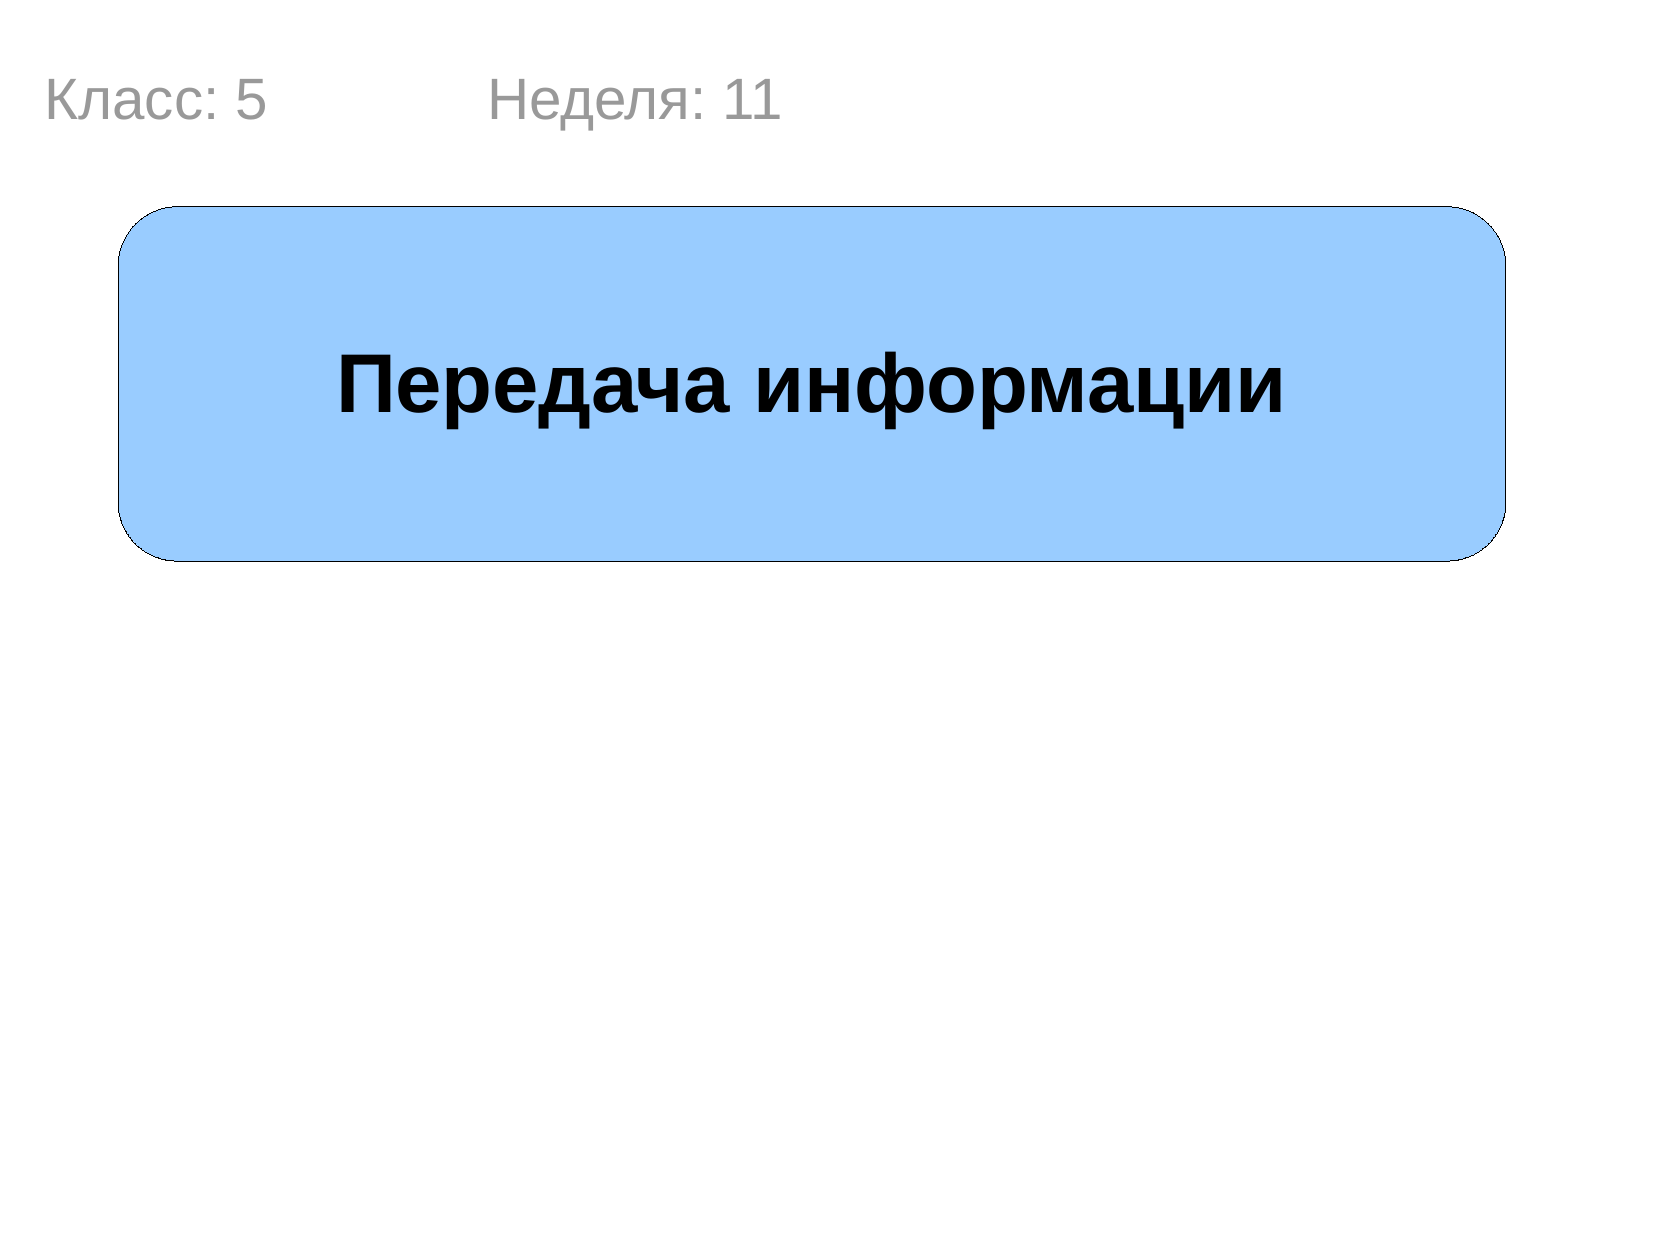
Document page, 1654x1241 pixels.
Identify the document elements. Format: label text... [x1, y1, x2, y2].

text_box Класс: 5 Неделя: 11 [29, 59, 975, 139]
text_box Передача информации [118, 206, 1506, 562]
